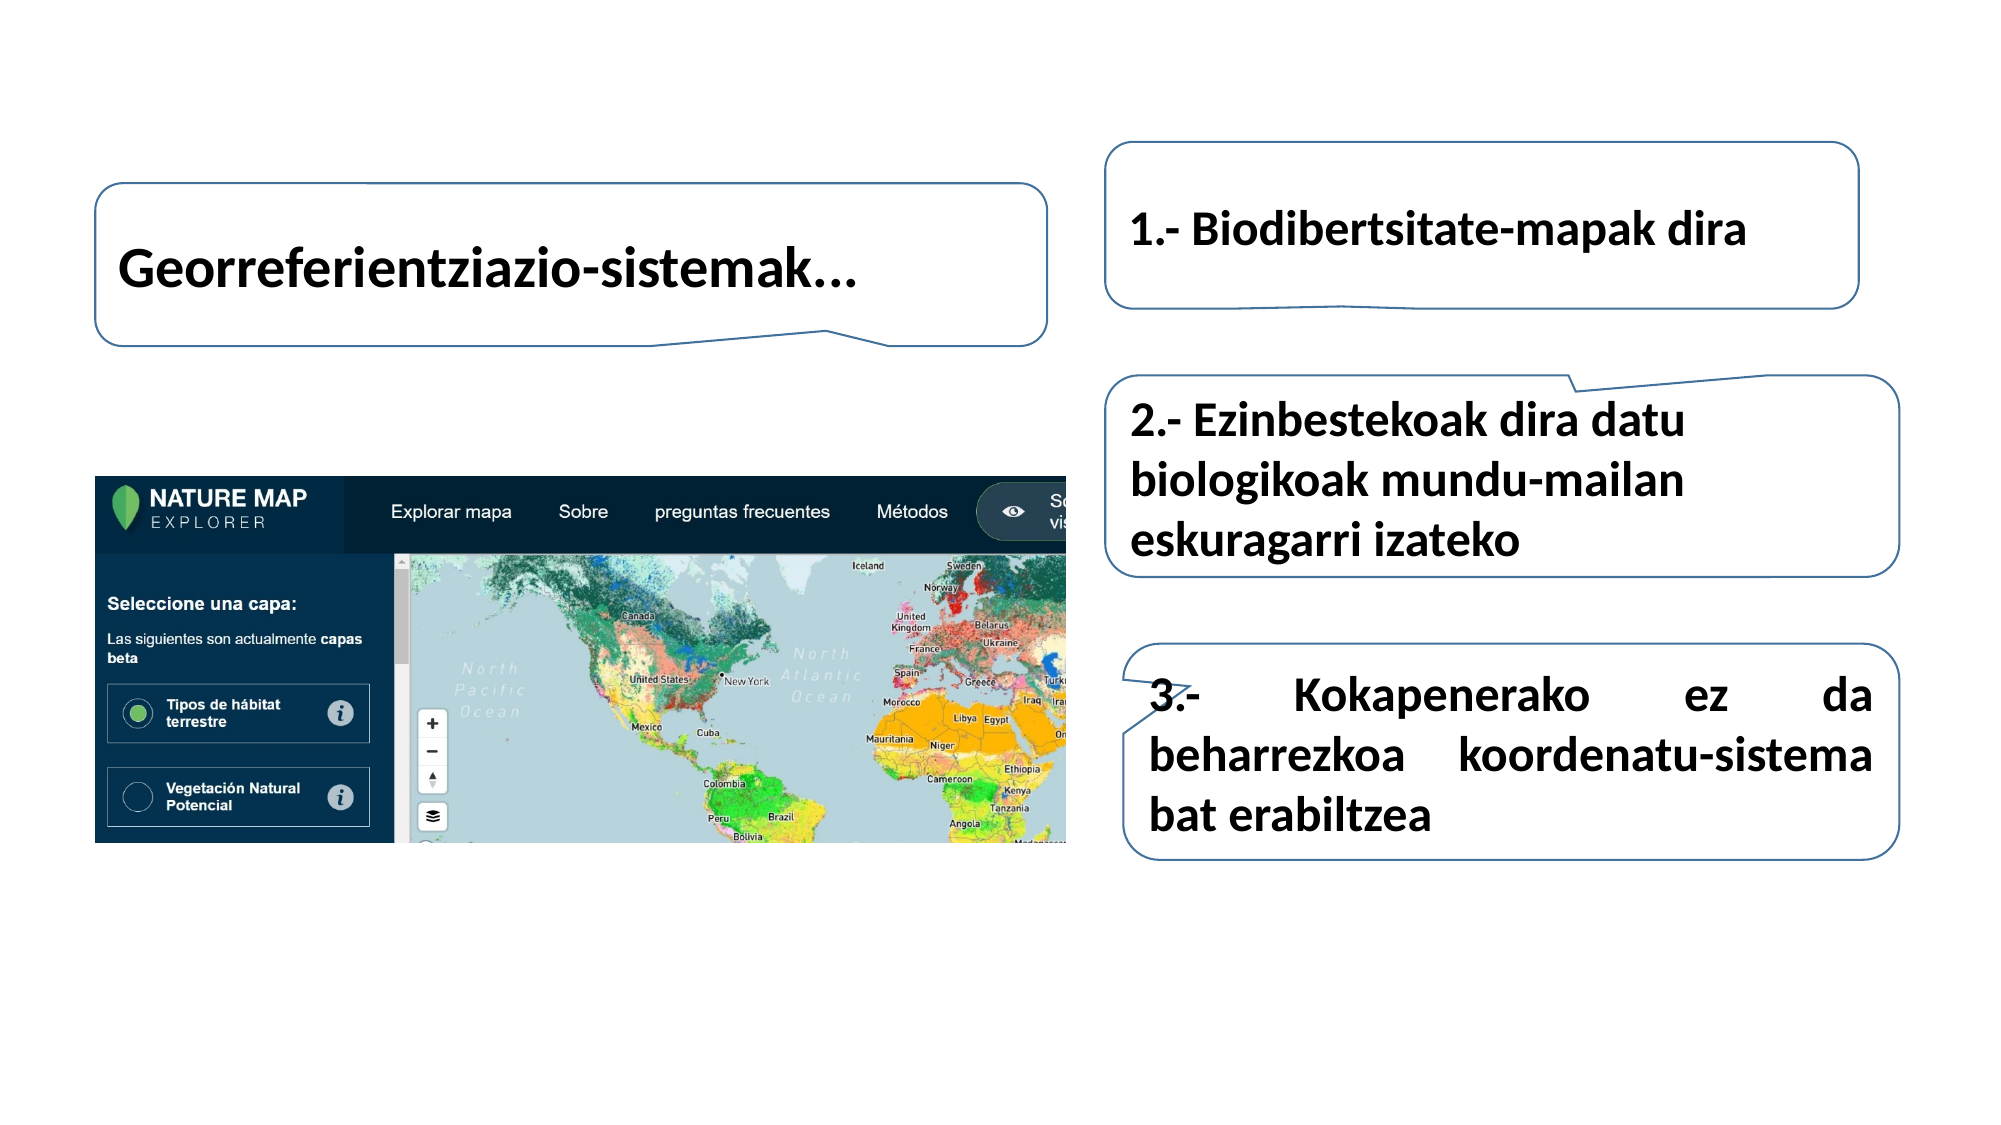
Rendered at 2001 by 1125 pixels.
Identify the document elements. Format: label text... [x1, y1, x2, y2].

text_box 2.- Ezinbestekoak dira datu biologikoak mundu-mailan eskuragarri izateko [1105, 375, 1900, 577]
text_box Georreferientziazio-sistemak... [95, 183, 1048, 347]
text_box 3.- Kokapenerako ez da beharrezkoa koordenatu-sistema bat erabiltzea [1123, 643, 1900, 860]
picture [95, 476, 1066, 843]
text_box 1.- Biodibertsitate-mapak dira [1105, 141, 1859, 309]
